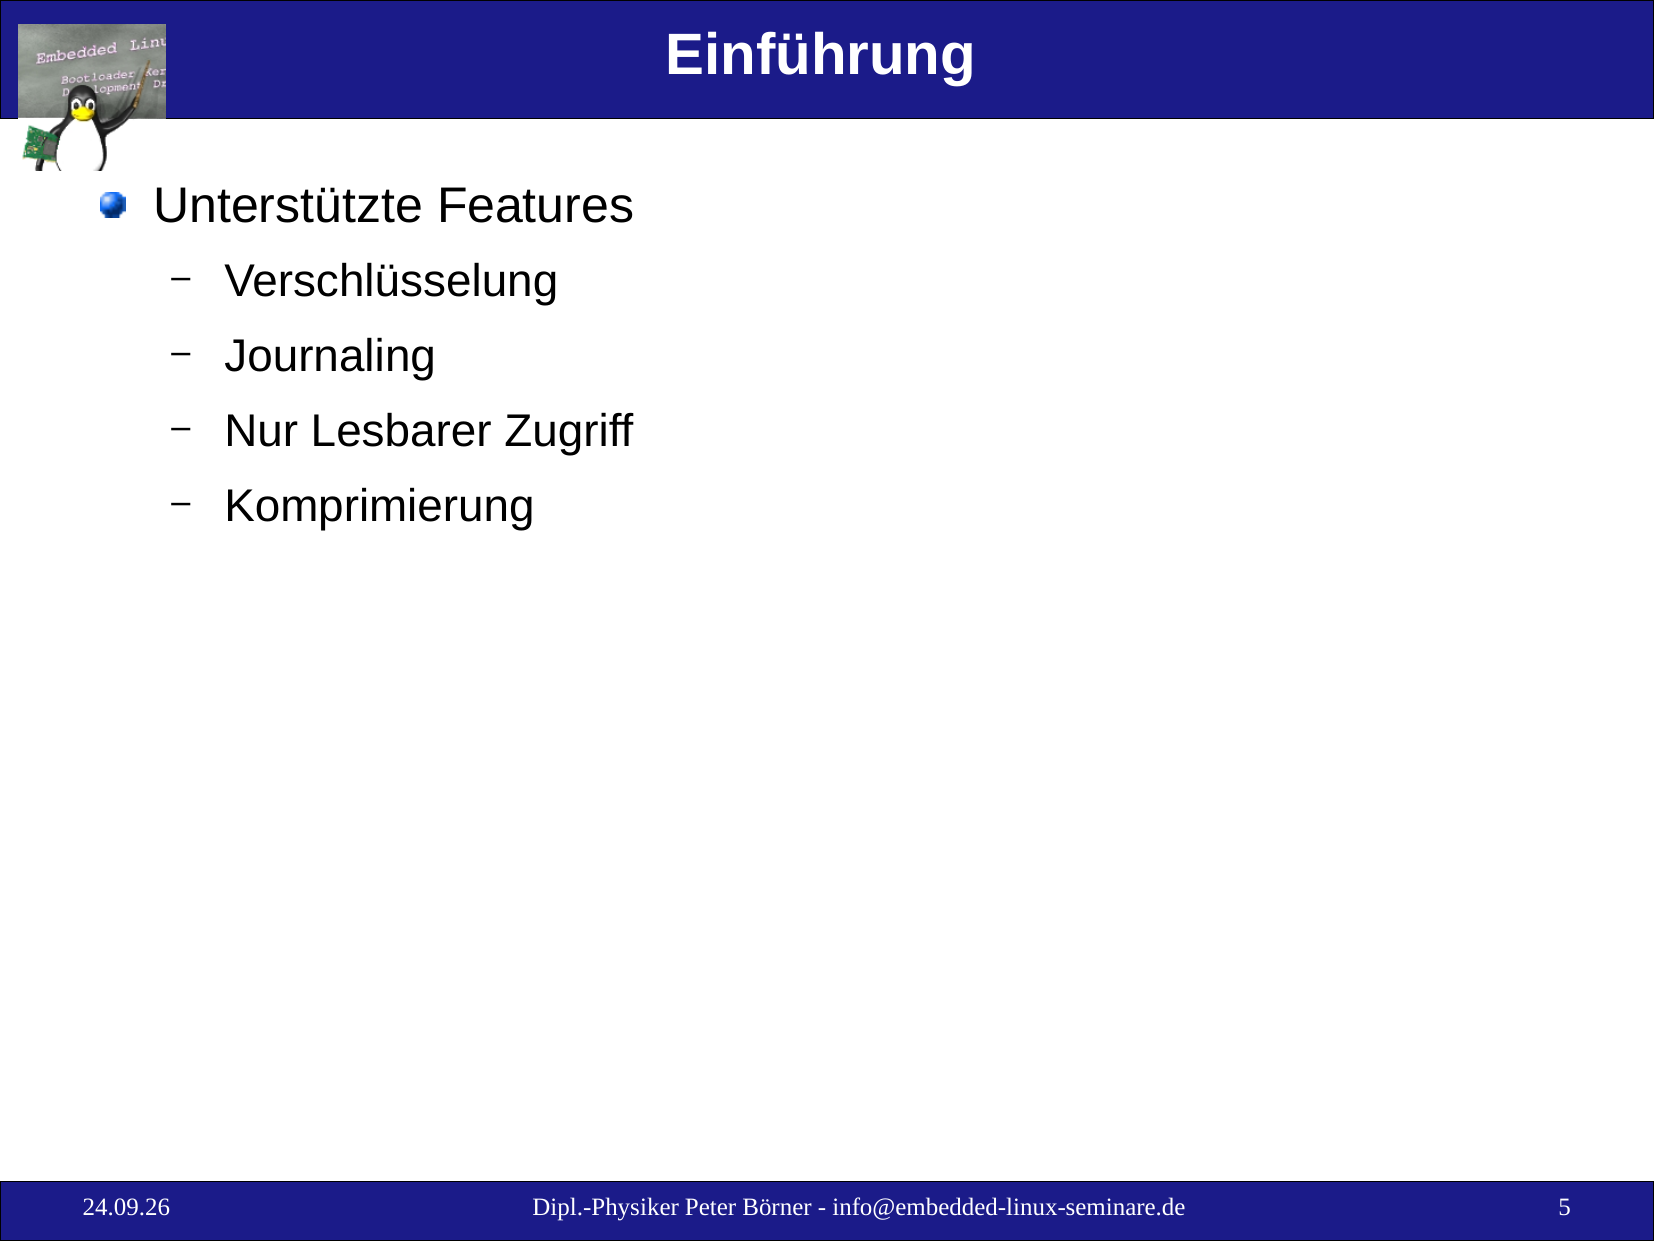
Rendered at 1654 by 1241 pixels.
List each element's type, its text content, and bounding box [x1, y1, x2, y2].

picture [18, 24, 166, 171]
list Unterstützte Features Verschlüsselung Journaling Nur Lesbarer Zugriff Komprimierung [82, 177, 1571, 1152]
title Einführung [76, 19, 1565, 89]
